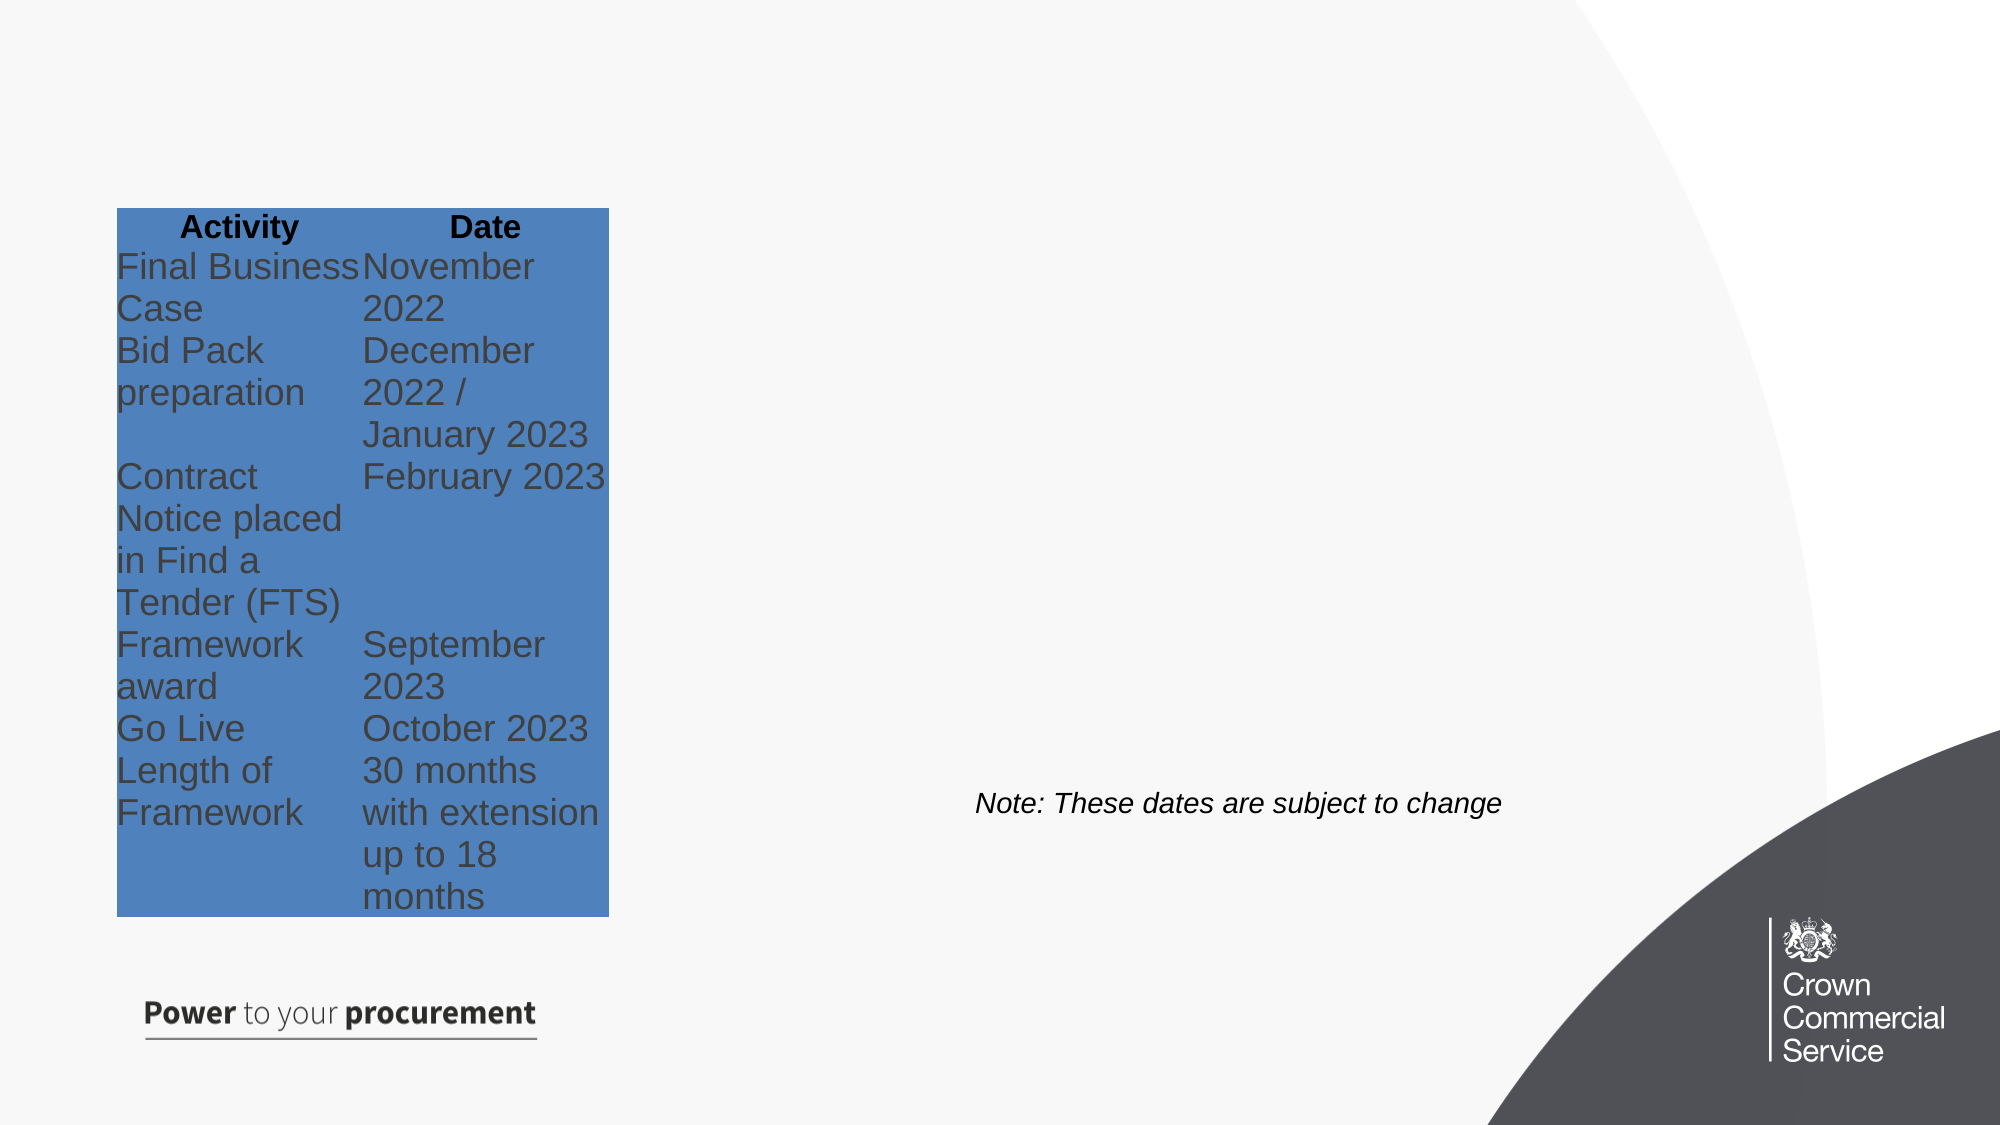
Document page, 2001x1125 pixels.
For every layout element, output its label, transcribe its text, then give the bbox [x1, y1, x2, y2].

table_cell Length of Framework [117, 749, 363, 917]
table_cell February 2023 [363, 455, 609, 623]
table_cell 30 months with extension up to 18 months [363, 749, 609, 917]
text_box Note: These dates are subject to change [960, 769, 1546, 836]
table_cell Go Live [117, 707, 363, 749]
table_cell September 2023 [363, 623, 609, 707]
table_cell Framework award [117, 623, 363, 707]
table_cell November 2022 [363, 245, 609, 329]
table_cell Final Business Case [117, 245, 363, 329]
table_cell Bid Pack preparation [117, 329, 363, 455]
table_cell December 2022 / January 2023 [363, 329, 609, 455]
table_cell October 2023 [363, 707, 609, 749]
table_cell Contract Notice placed in Find a Tender (FTS) [117, 455, 363, 623]
table_header Activity [117, 208, 363, 245]
table_header Date [363, 208, 609, 245]
